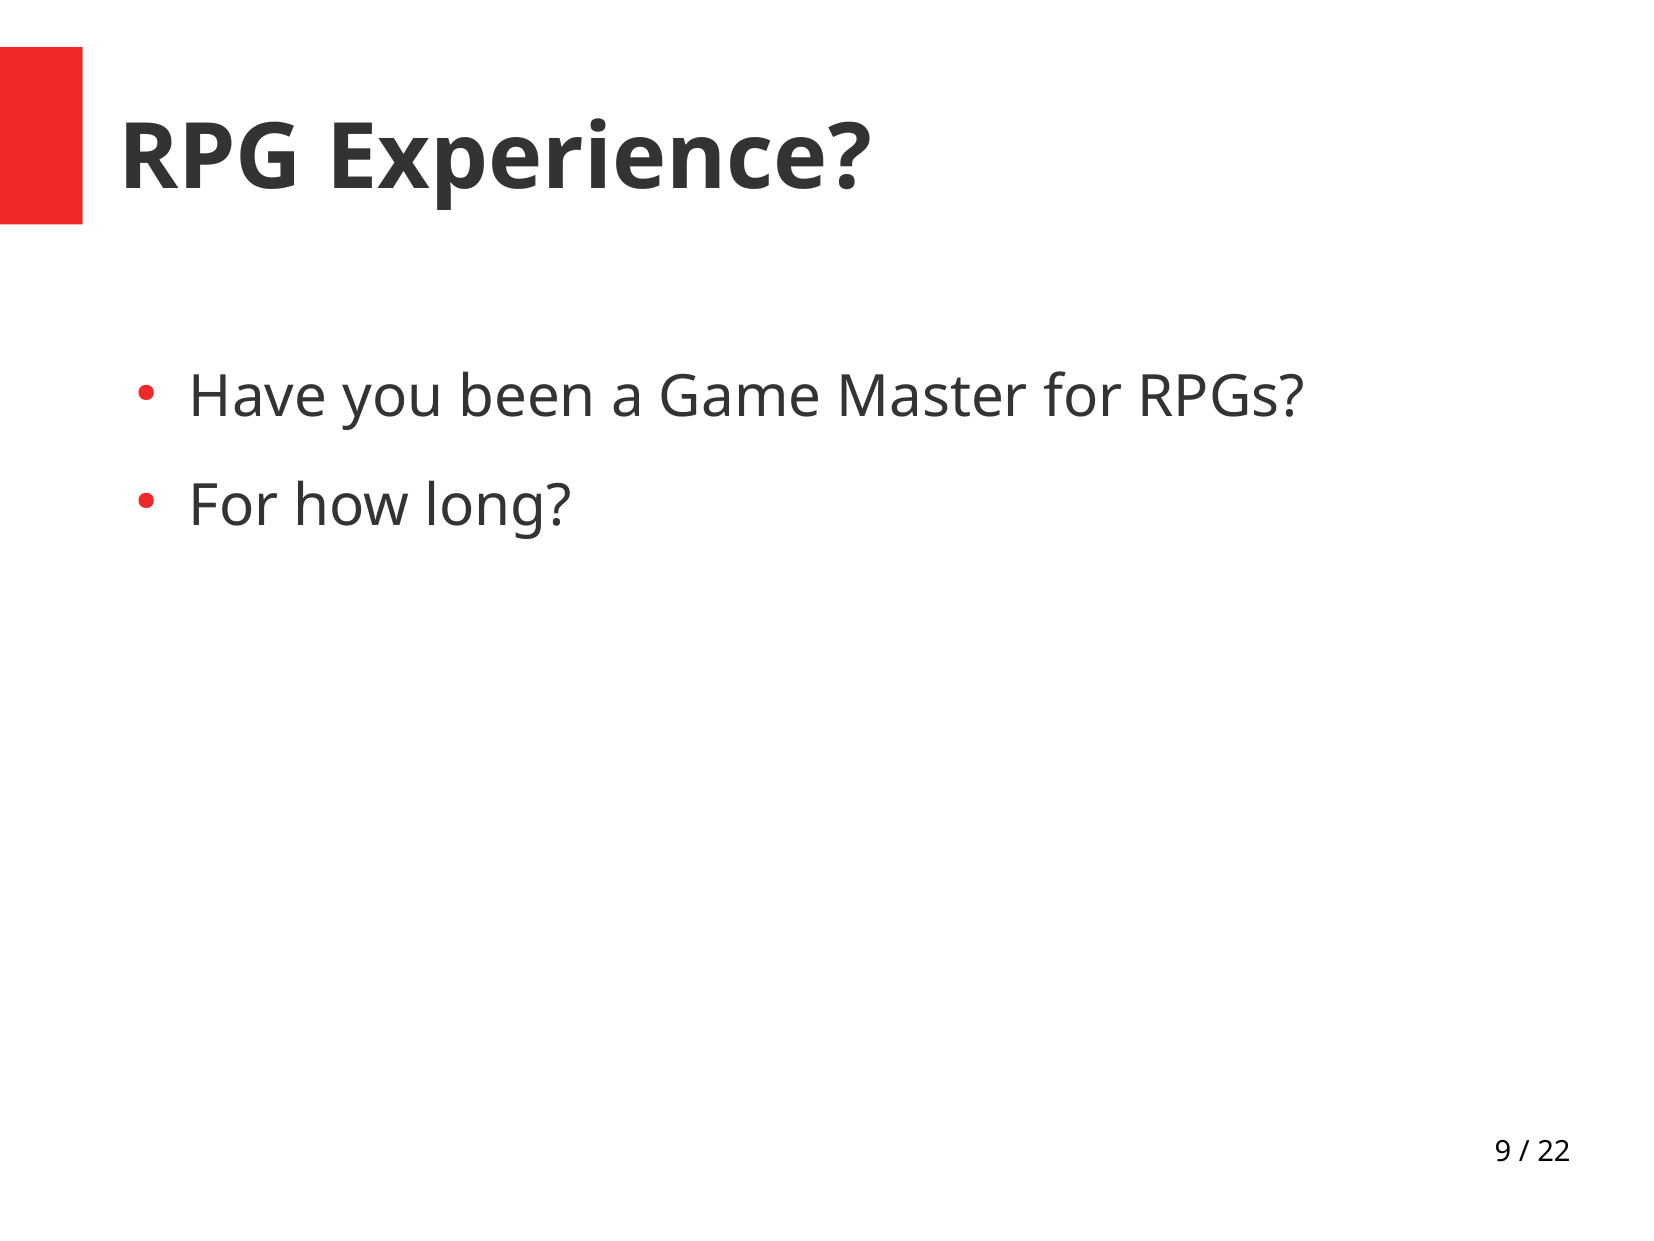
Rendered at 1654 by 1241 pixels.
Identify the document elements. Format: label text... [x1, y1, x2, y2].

title RPG Experience? [118, 49, 1571, 257]
list Have you been a Game Master for RPGs? For how long? [118, 354, 1536, 1074]
